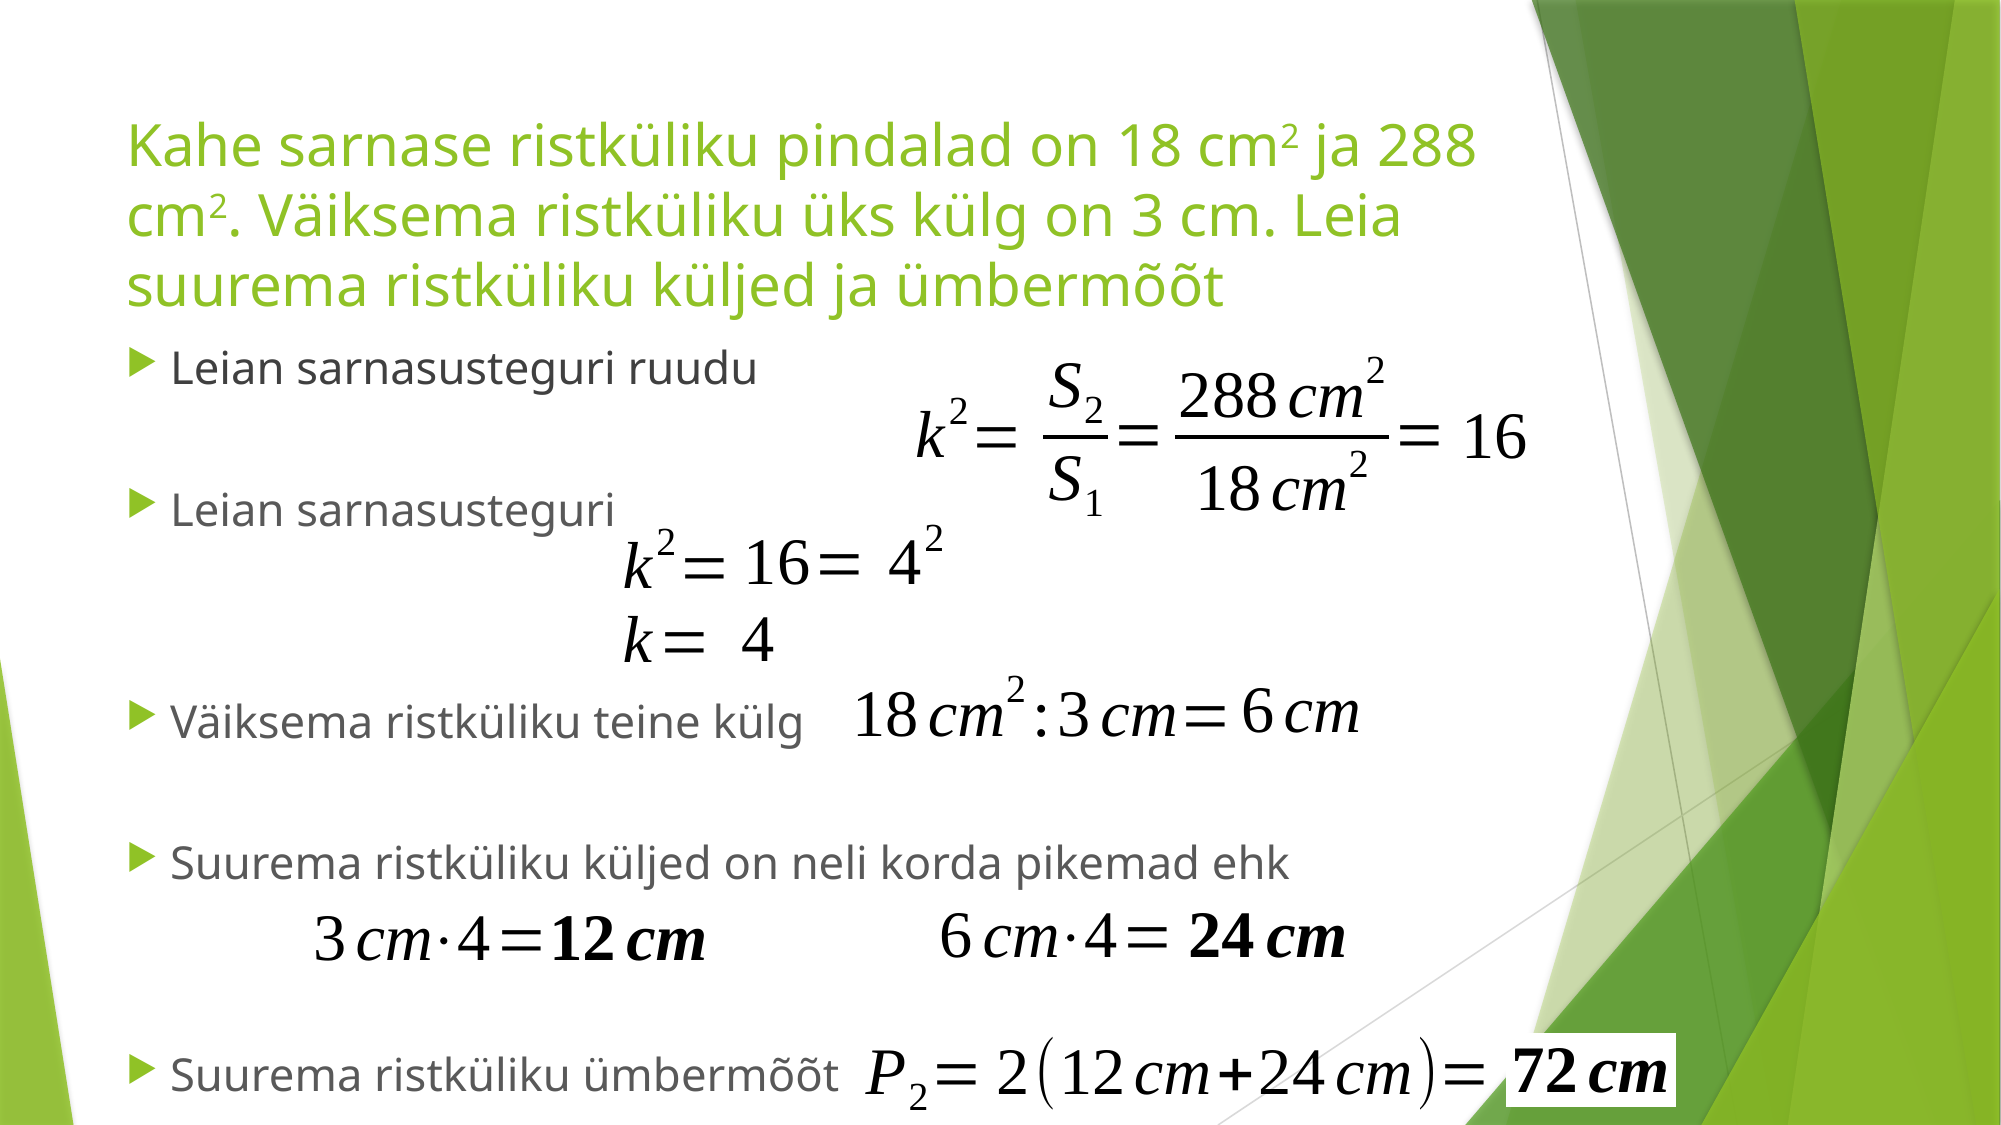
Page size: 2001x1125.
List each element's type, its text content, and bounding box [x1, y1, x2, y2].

chart [614, 519, 874, 677]
title Kahe sarnase ristküliku pindalad on 18 cm2 ja 288 cm2. Väiksema ristküliku üks külg on 3 cm. Leia suurema ristküliku küljed ja ümbermõõt [111, 100, 1609, 331]
chart [307, 900, 714, 975]
chart [933, 897, 1354, 972]
chart [907, 389, 1031, 473]
chart [846, 667, 1368, 751]
chart [880, 515, 951, 599]
chart [1505, 1033, 1676, 1108]
chart [856, 1033, 1499, 1119]
chart [1033, 348, 1536, 526]
list Leian sarnasusteguri ruudu Leian sarnasusteguri Väiksema ristküliku teine külg Suurema ristküliku küljed on neli korda pikemad ehk Suurema ristküliku ümbermõõt [111, 331, 1895, 1109]
